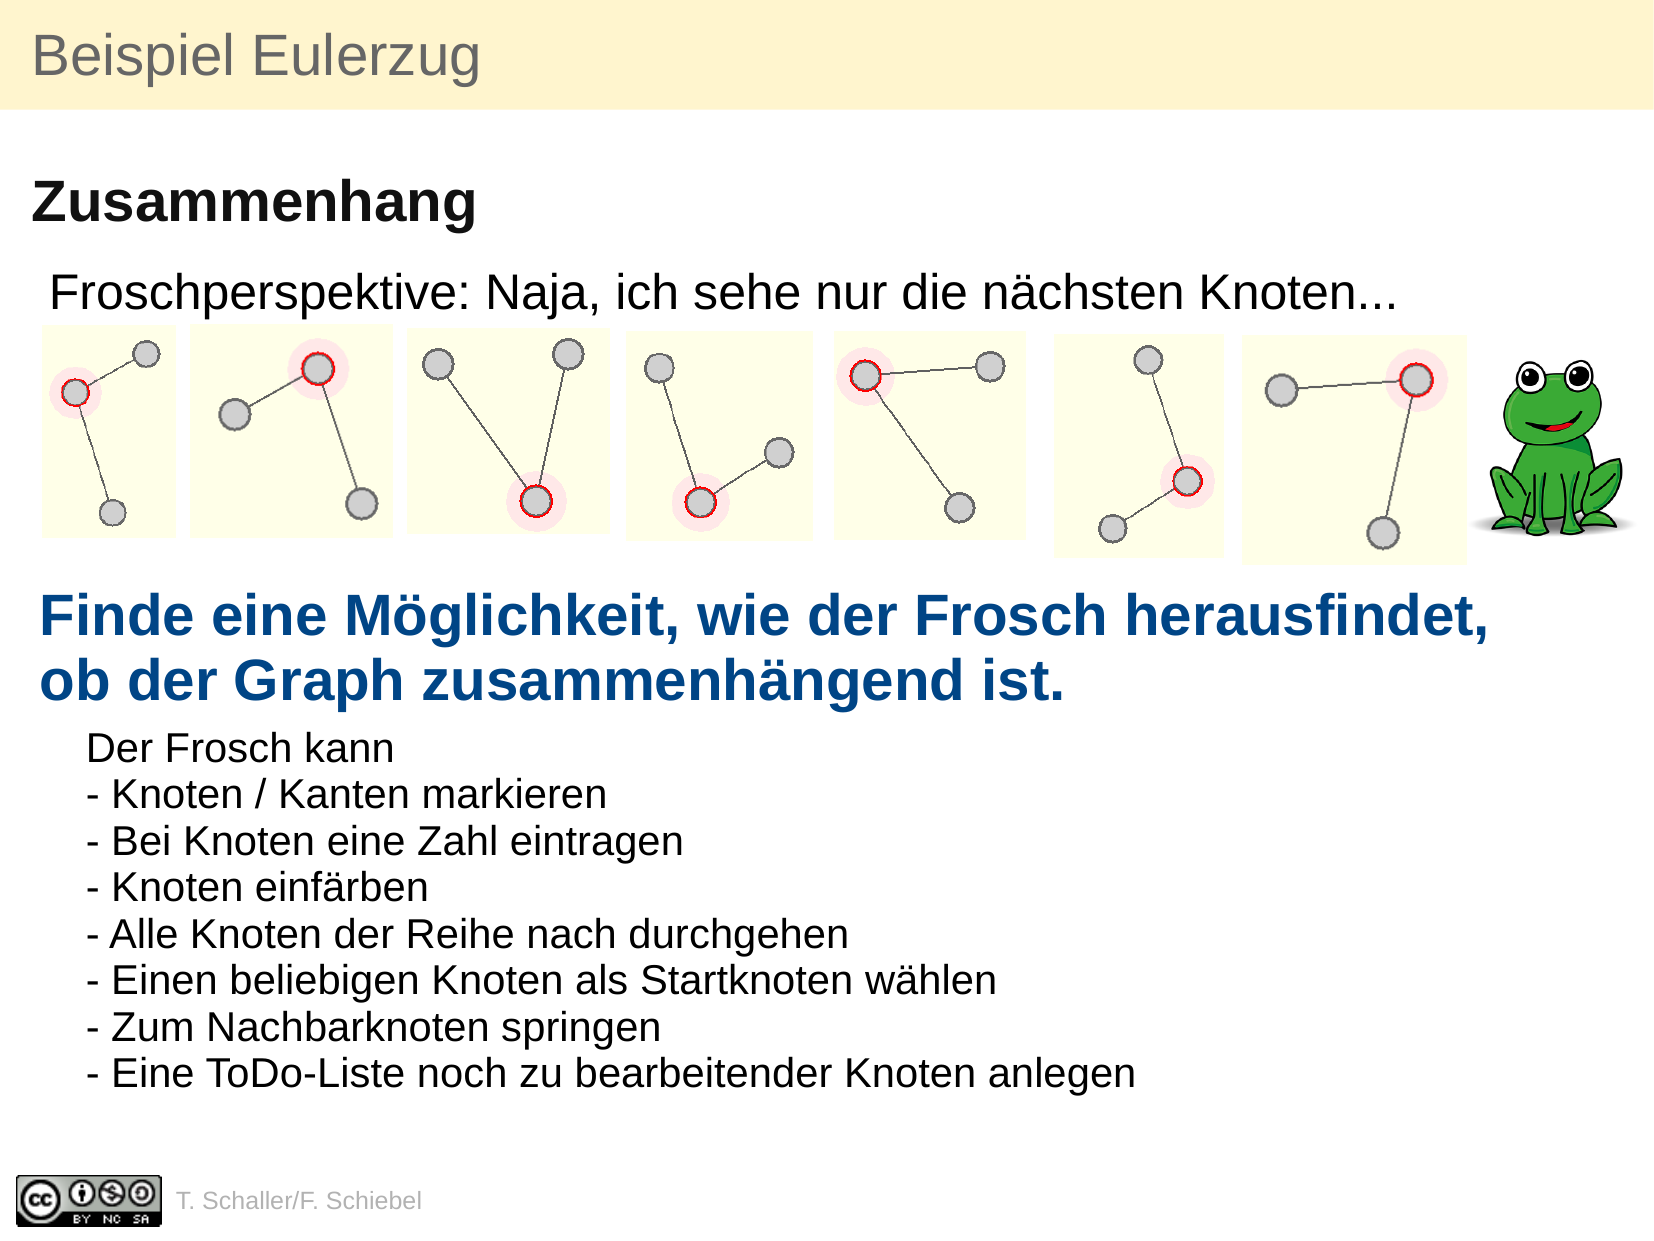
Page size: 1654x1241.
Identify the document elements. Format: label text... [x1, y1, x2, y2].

picture [834, 331, 1026, 540]
text_box Finde eine Möglichkeit, wie der Frosch herausfindet, ob der Graph zusammenhängend ist. [40, 583, 1526, 717]
picture [1054, 334, 1224, 558]
text_box Zusammenhang [31, 168, 900, 235]
picture [190, 324, 393, 539]
picture [42, 325, 176, 539]
picture [16, 1175, 71, 1227]
text_box Froschperspektive: Naja, ich sehe nur die nächsten Knoten... [48, 264, 1424, 568]
picture [407, 328, 610, 534]
picture [1242, 325, 1654, 590]
title Beispiel Eulerzug [31, 16, 1151, 94]
text_box Der Frosch kann - Knoten / Kanten markieren - Bei Knoten eine Zahl eintragen - Knoten einfärben - Alle Knoten der Reihe nach durchgehen - Einen beliebigen Knoten als Startknoten wählen - Zum Nachbarknoten springen - Eine ToDo-Liste noch zu bearbeitender Knoten anlegen [71, 717, 1654, 1241]
picture [626, 331, 813, 542]
